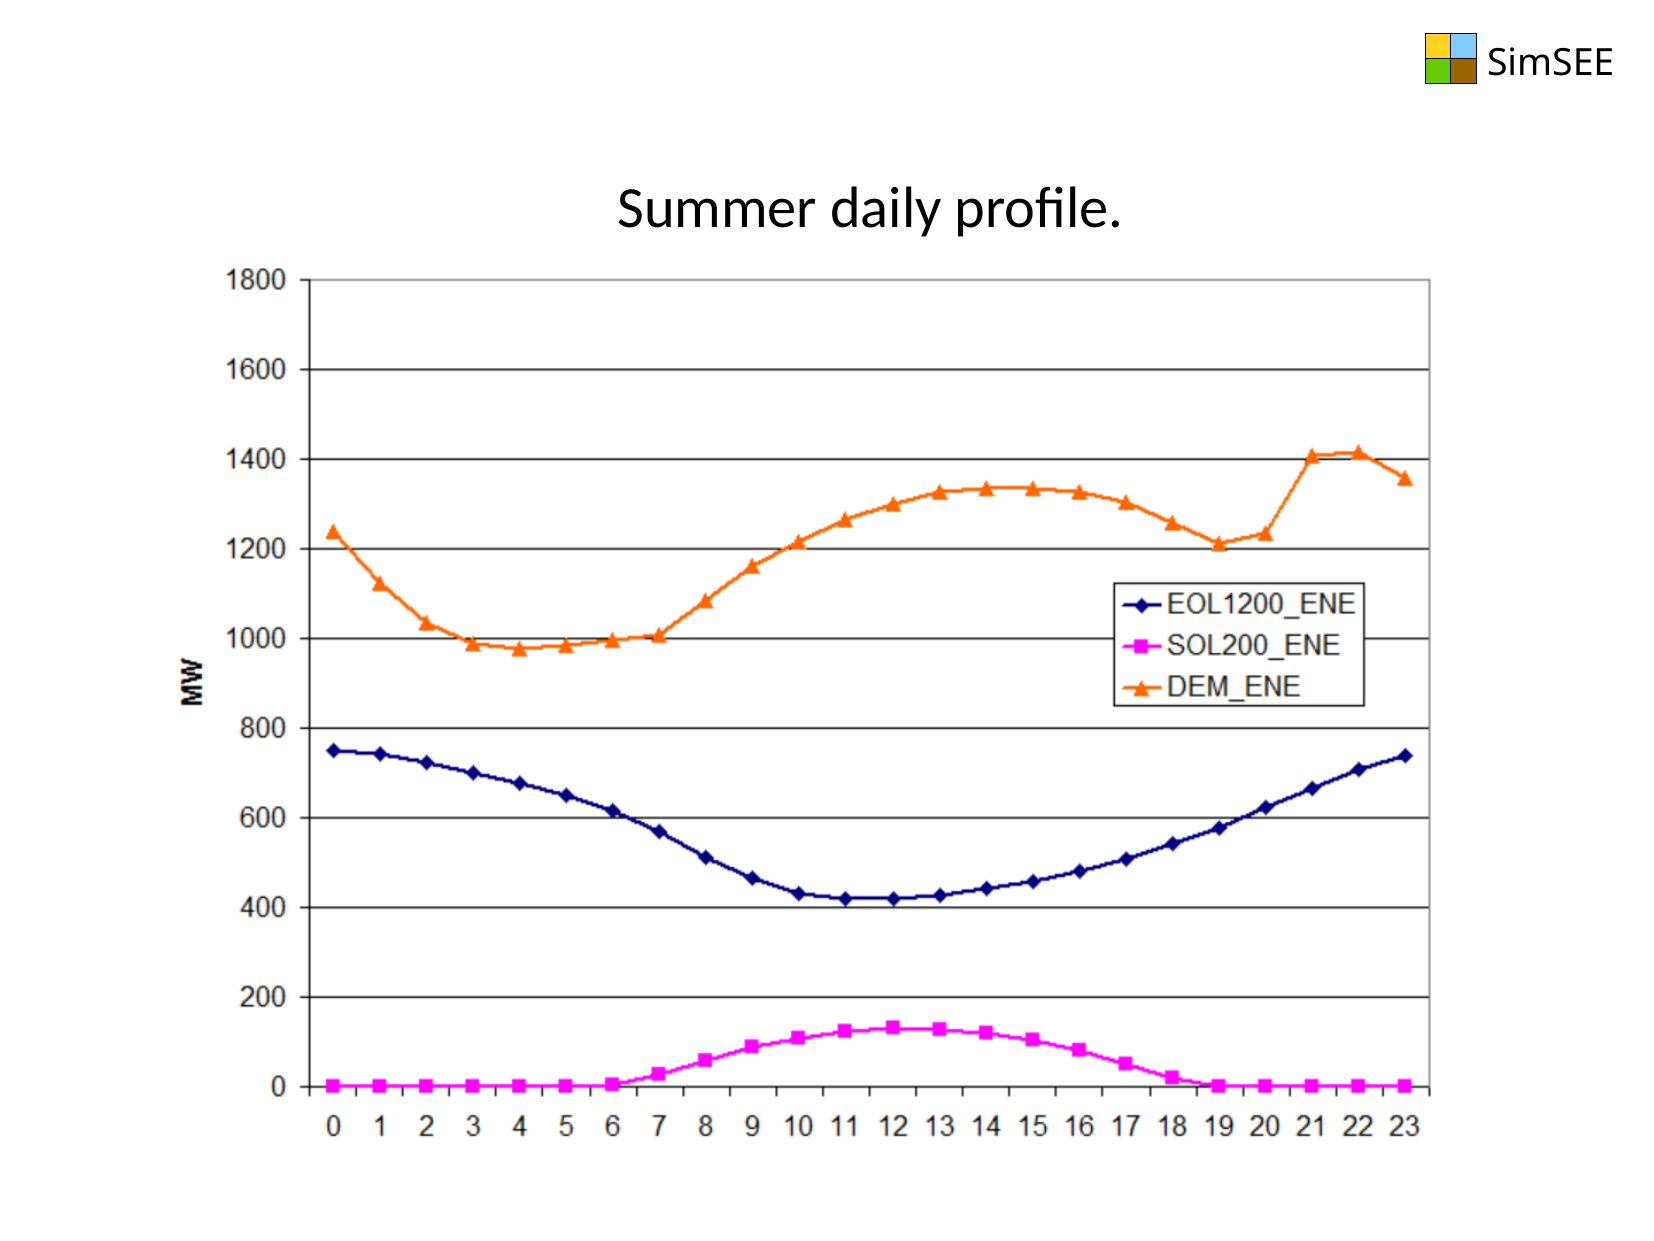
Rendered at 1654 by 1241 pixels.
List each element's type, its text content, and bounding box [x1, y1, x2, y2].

title Summer daily profile. [212, 73, 1528, 335]
picture [156, 244, 1454, 1159]
